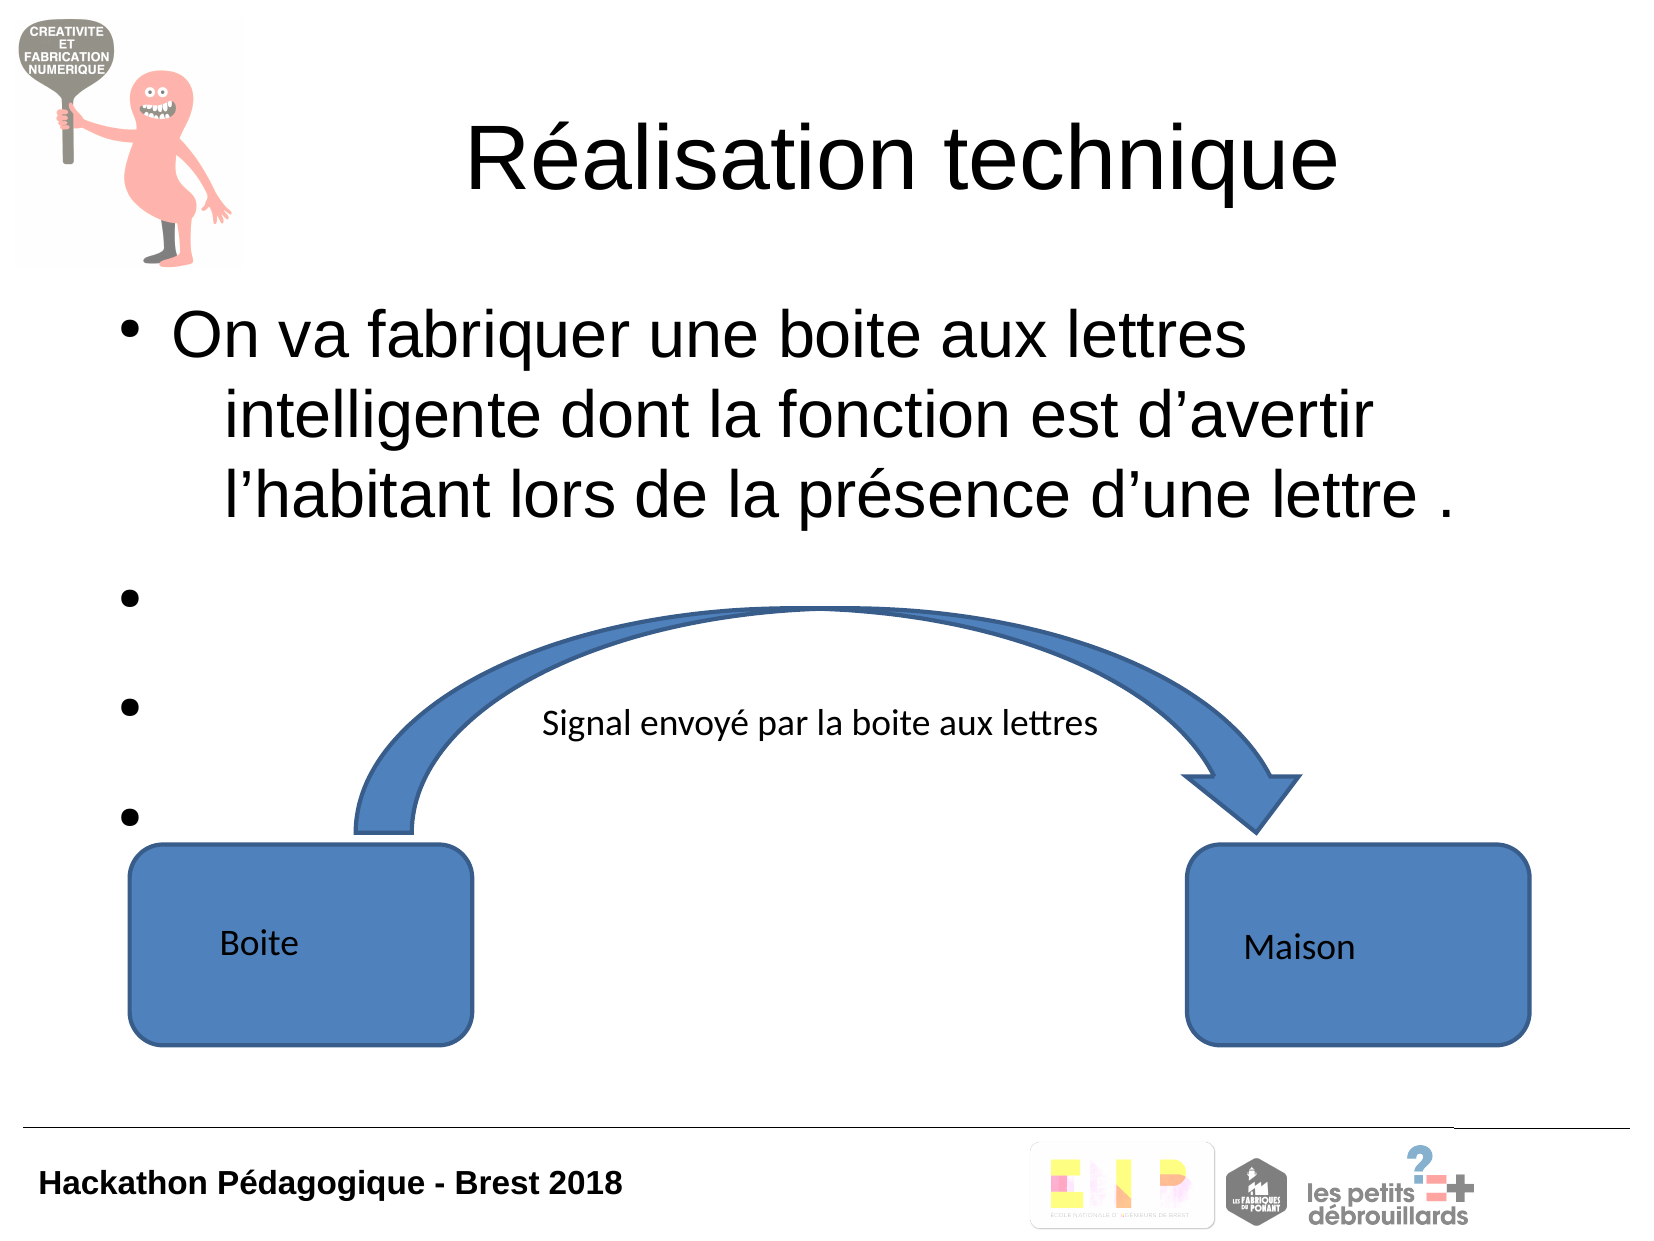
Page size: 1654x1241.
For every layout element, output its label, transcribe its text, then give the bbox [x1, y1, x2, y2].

picture [1015, 1127, 1287, 1241]
list On va fabriquer une boite aux lettres intelligente dont la fonction est d’avertir l’habitant lors de la présence d’une lettre . [82, 290, 1571, 585]
text_box Maison [1228, 914, 1501, 976]
text_box Hackathon Pédagogique - Brest 2018 [23, 1157, 945, 1210]
text_box [1187, 844, 1530, 1046]
text_box [355, 608, 1299, 833]
text_box Boite [204, 910, 477, 971]
picture [15, 18, 243, 269]
picture [1308, 1145, 1474, 1225]
text_box [129, 844, 473, 1046]
text_box Signal envoyé par la boite aux lettres [527, 690, 1142, 751]
title Réalisation technique [236, 49, 1571, 257]
